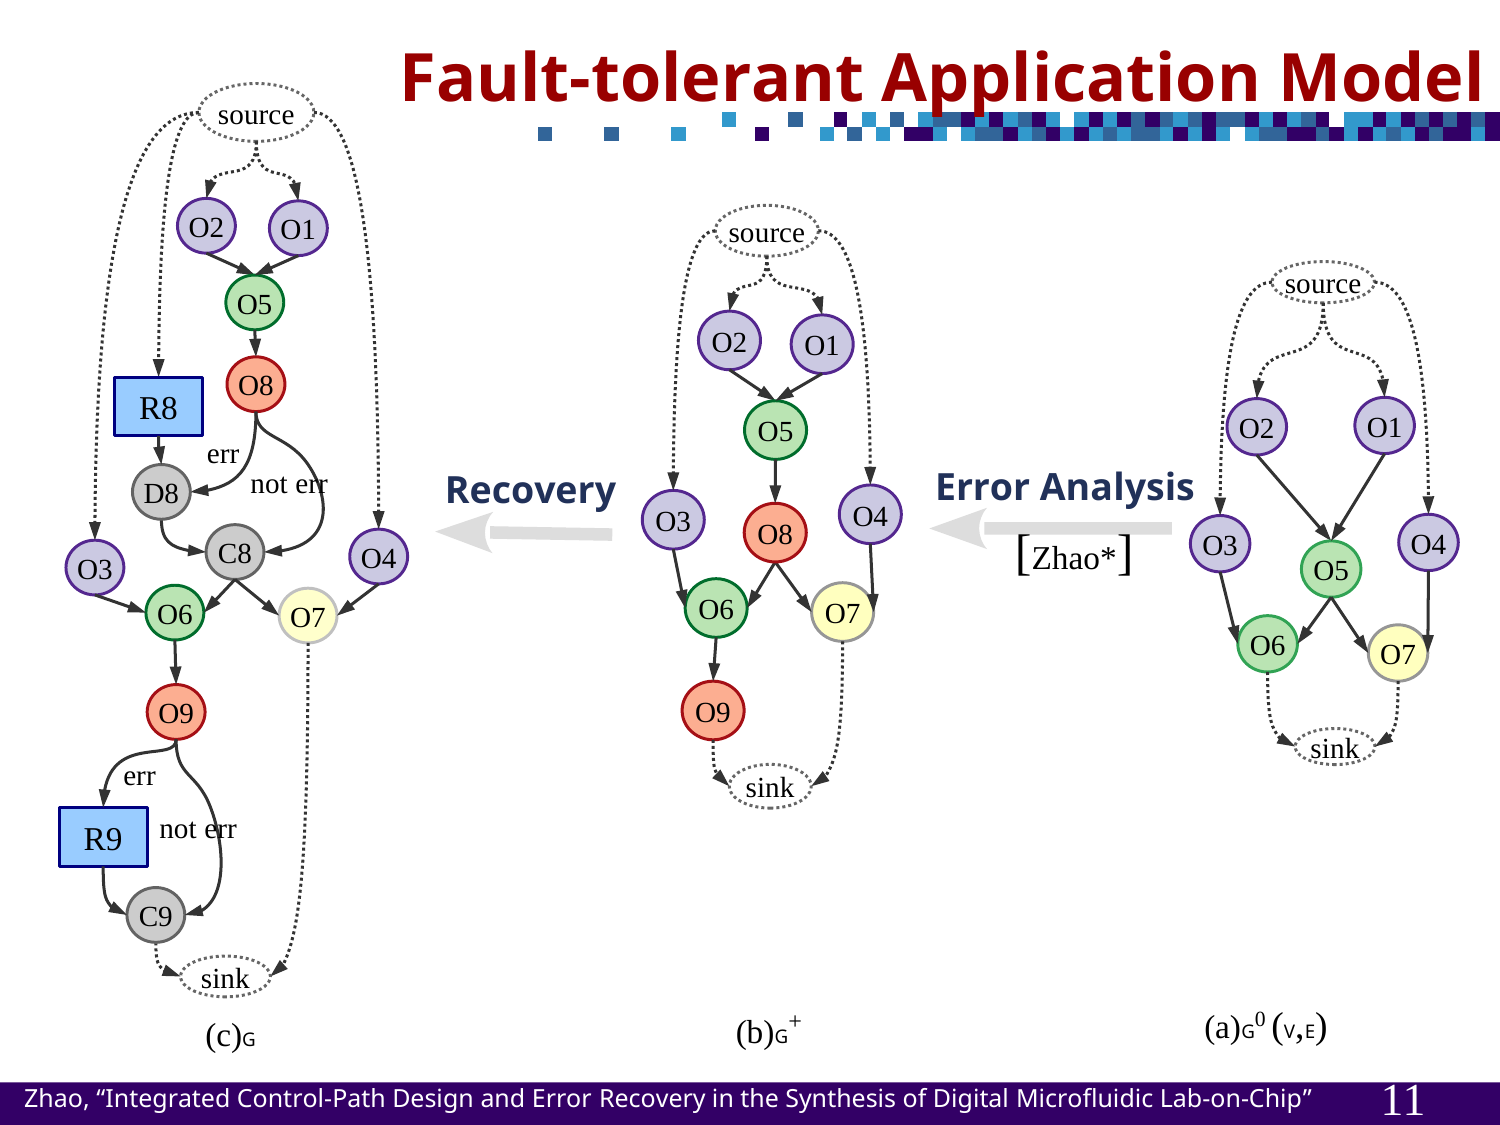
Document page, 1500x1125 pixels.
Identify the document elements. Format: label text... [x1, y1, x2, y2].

text_box R9 [59, 807, 148, 867]
text_box O7 [811, 582, 874, 642]
text_box O4 [349, 529, 408, 584]
text_box O8 [744, 503, 807, 562]
text_box O7 [1368, 624, 1428, 682]
text_box Recovery [369, 463, 692, 511]
text_box O7 [279, 588, 337, 643]
text_box R8 [114, 377, 203, 436]
text_box D8 [132, 464, 191, 520]
text_box (c)G [190, 1005, 285, 1067]
text_box sink [1295, 728, 1375, 765]
text_box sink [729, 764, 812, 809]
text_box Zhao, “Integrated Control-Path Design and Error Recovery in the Synthesis of Digital Microfluidic Lab-on-Chip” [0, 1075, 1500, 1120]
text_box source [1272, 261, 1375, 303]
text_box O3 [65, 540, 124, 595]
text_box O6 [685, 578, 748, 638]
text_box O2 [1226, 398, 1287, 455]
text_box sink [180, 956, 271, 997]
text_box source [199, 83, 314, 142]
text_box O4 [1398, 514, 1459, 571]
text_box O3 [1201, 515, 1250, 572]
text_box O4 [839, 485, 902, 544]
text_box O5 [225, 275, 284, 330]
text_box O8 [227, 356, 285, 412]
text_box O1 [1354, 397, 1415, 454]
text_box O6 [145, 585, 204, 640]
text_box O3 [642, 496, 705, 549]
title Fault-tolerant Application Model [0, 24, 1500, 125]
text_box O5 [744, 400, 807, 460]
text_box O2 [177, 198, 236, 254]
text_box O1 [791, 314, 854, 374]
text_box O6 [1237, 615, 1298, 672]
text_box O9 [147, 684, 206, 740]
text_box O5 [1301, 540, 1361, 598]
text_box C8 [206, 524, 264, 580]
text_box O9 [682, 681, 745, 740]
text_box [Zhao*] [1000, 512, 1201, 588]
text_box (a)G0 (V,E) [1189, 993, 1377, 1054]
text_box O2 [698, 311, 761, 370]
text_box (b)G+ [721, 994, 830, 1060]
text_box O1 [269, 200, 328, 256]
text_box Error Analysis [904, 459, 1227, 508]
text_box source [715, 205, 819, 257]
text_box C9 [126, 887, 185, 943]
